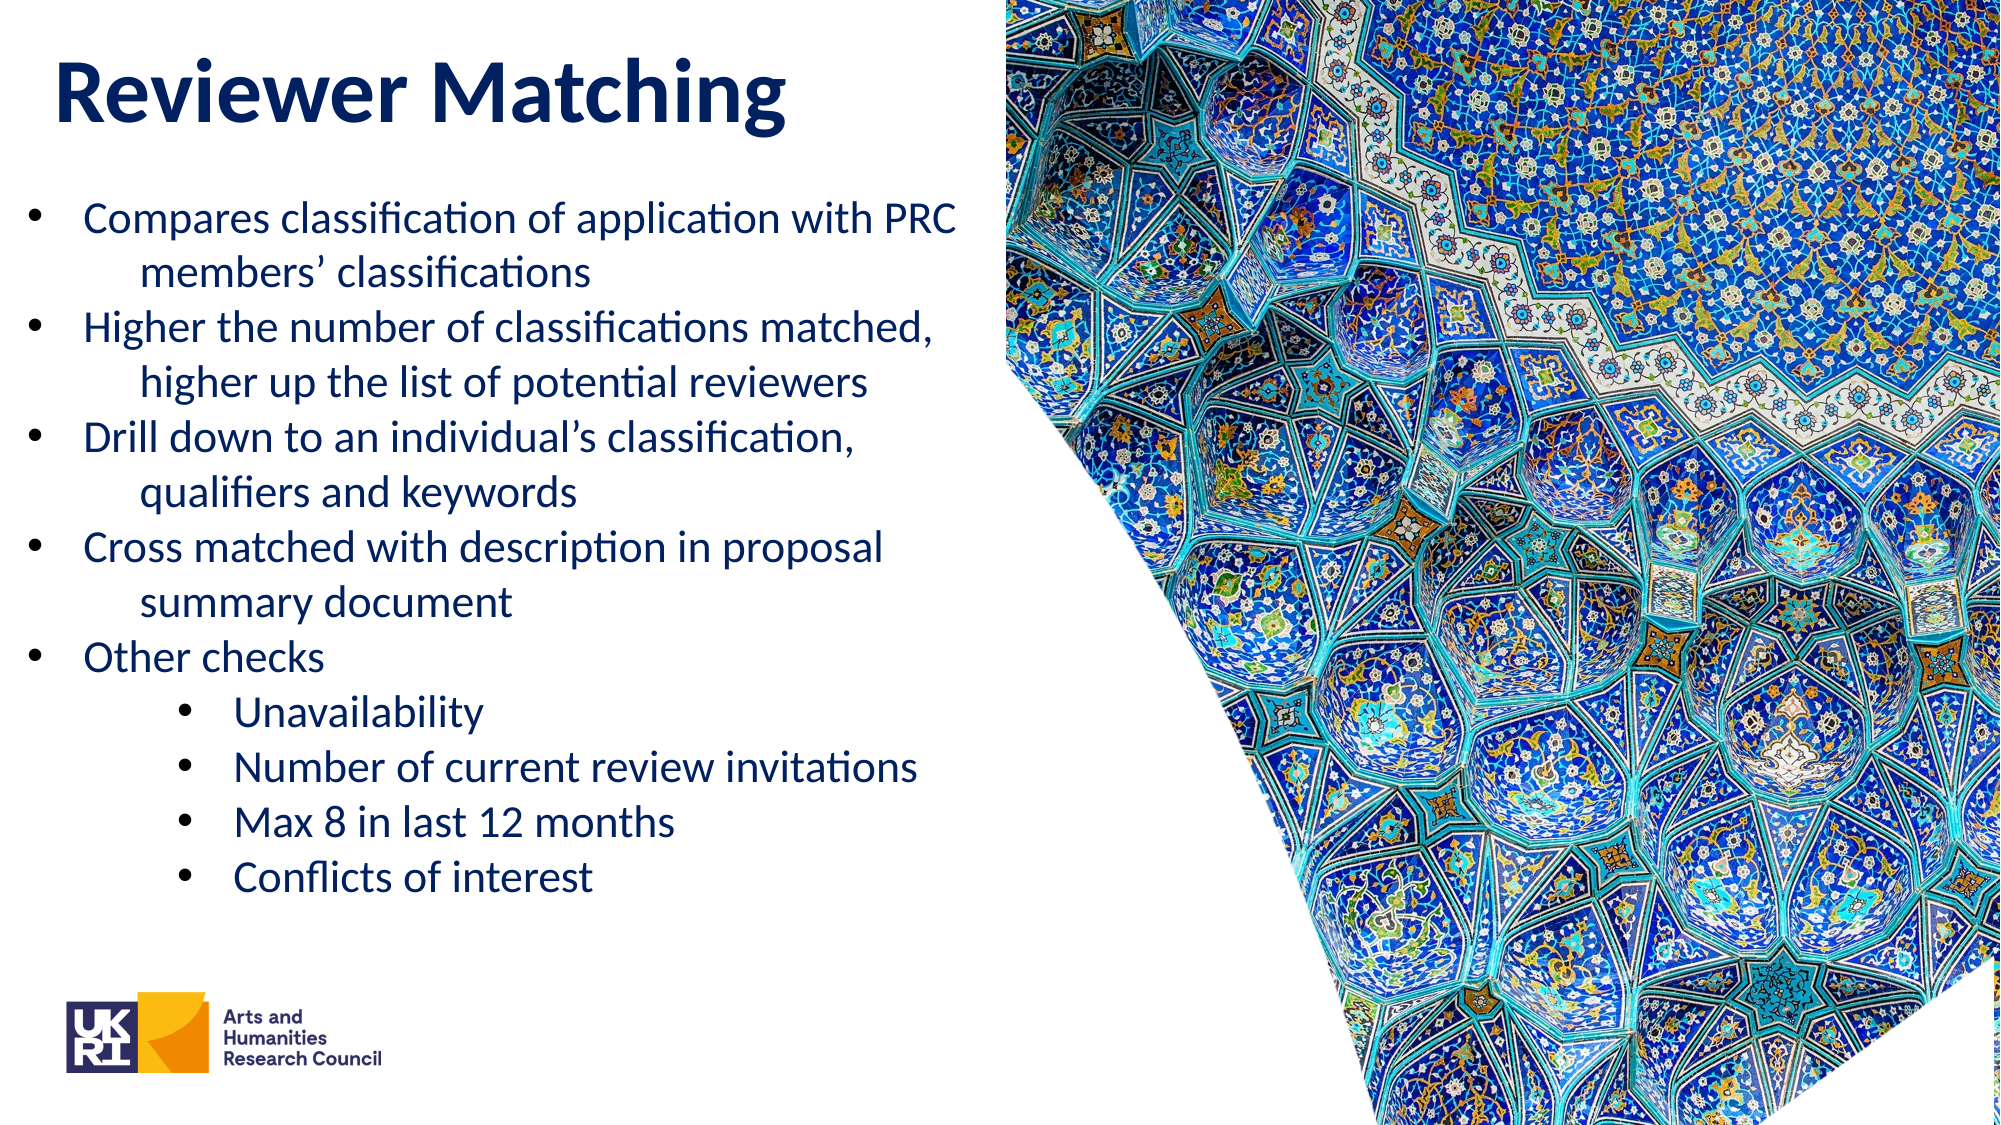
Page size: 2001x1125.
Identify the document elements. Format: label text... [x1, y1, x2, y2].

text_box Reviewer Matching [40, 23, 803, 148]
picture [0, 0, 2000, 1125]
text_box Compares classification of application with PRC members’ classifications Higher the number of classifications matched, higher up the list of potential reviewers Drill down to an individual’s classification, qualifiers and keywords Cross matched with description in proposal summary document Other checks Unavailability Number of current review invitations Max 8 in last 12 months Conflicts of interest [12, 180, 1006, 910]
